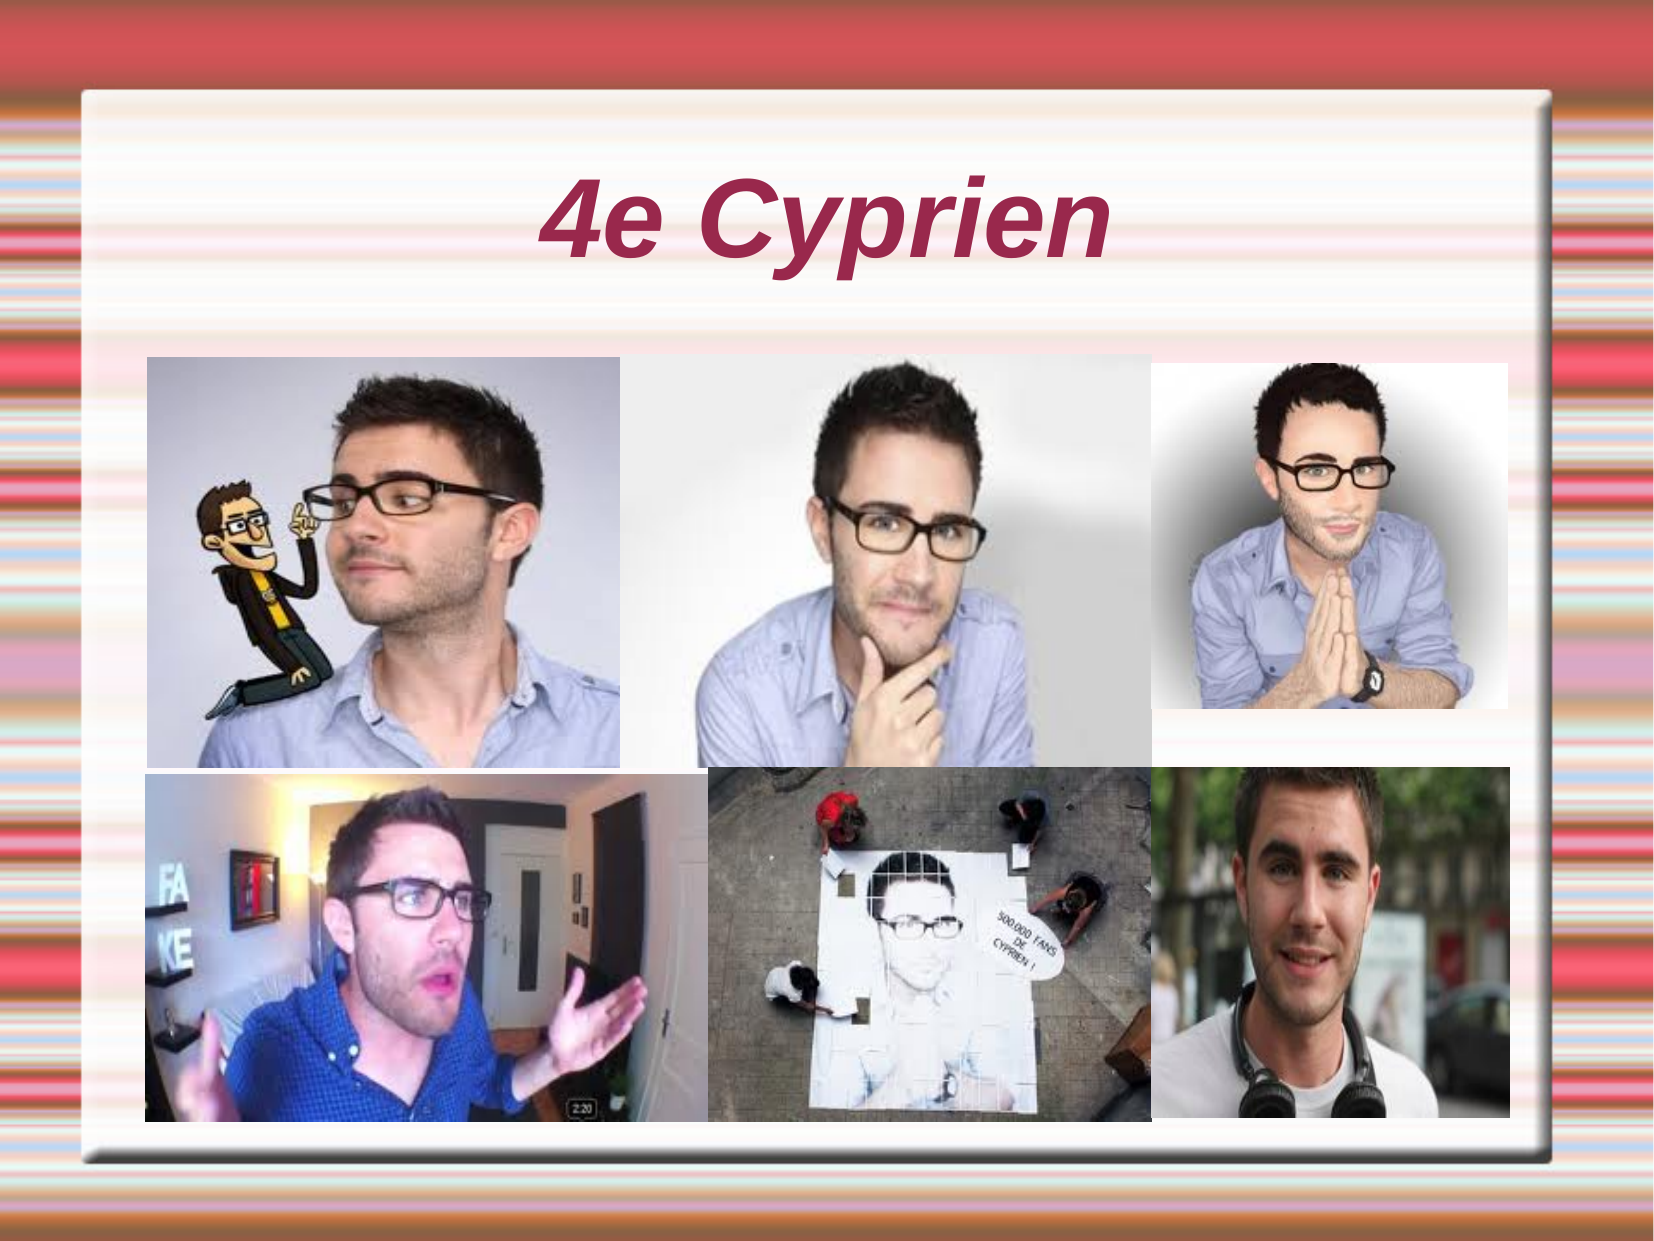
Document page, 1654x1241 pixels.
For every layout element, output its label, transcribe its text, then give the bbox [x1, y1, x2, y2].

title 4e Cyprien [121, 114, 1534, 322]
picture [0, 0, 1654, 1241]
